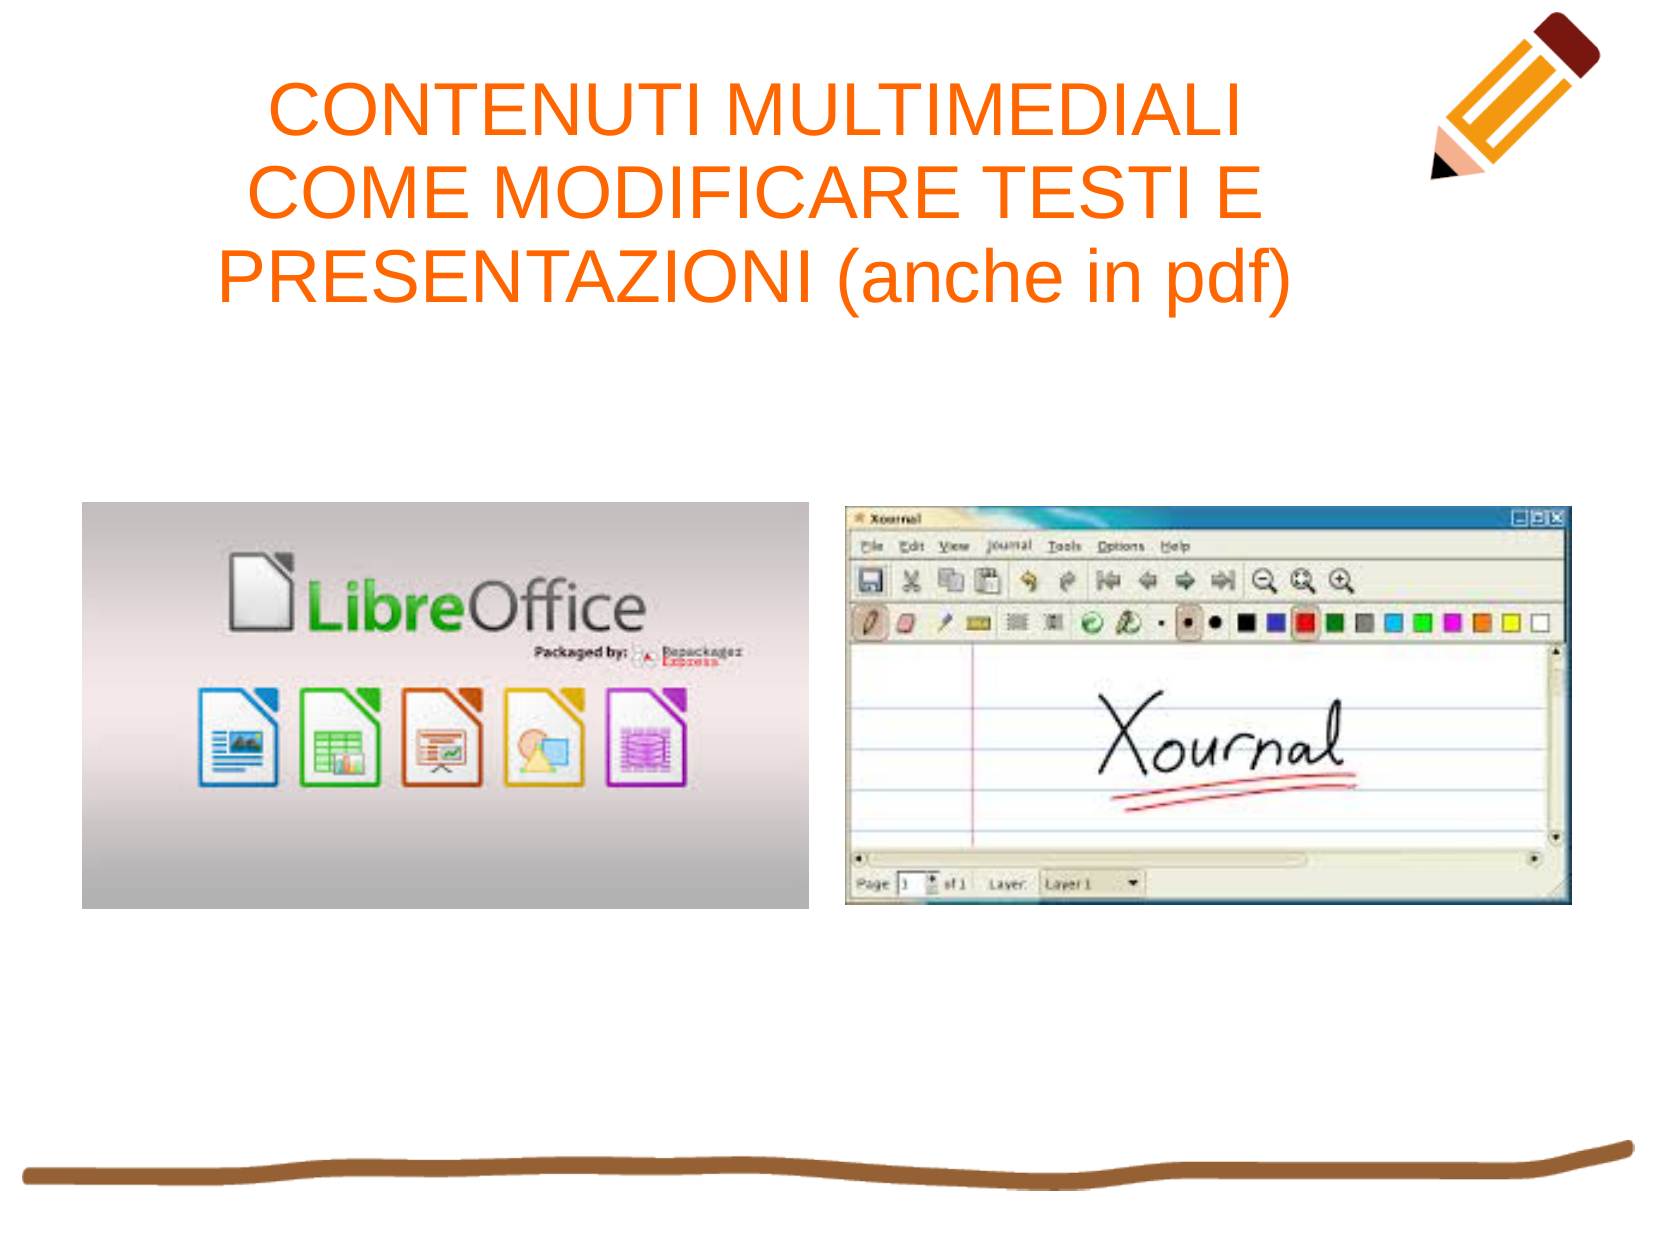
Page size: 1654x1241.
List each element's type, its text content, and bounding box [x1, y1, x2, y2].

picture [82, 502, 809, 909]
picture [22, 1140, 1635, 1191]
title CONTENUTI MULTIMEDIALI COME MODIFICARE TESTI E PRESENTAZIONI (anche in pdf) [82, 66, 1430, 319]
picture [845, 506, 1572, 905]
picture [1430, 12, 1601, 181]
